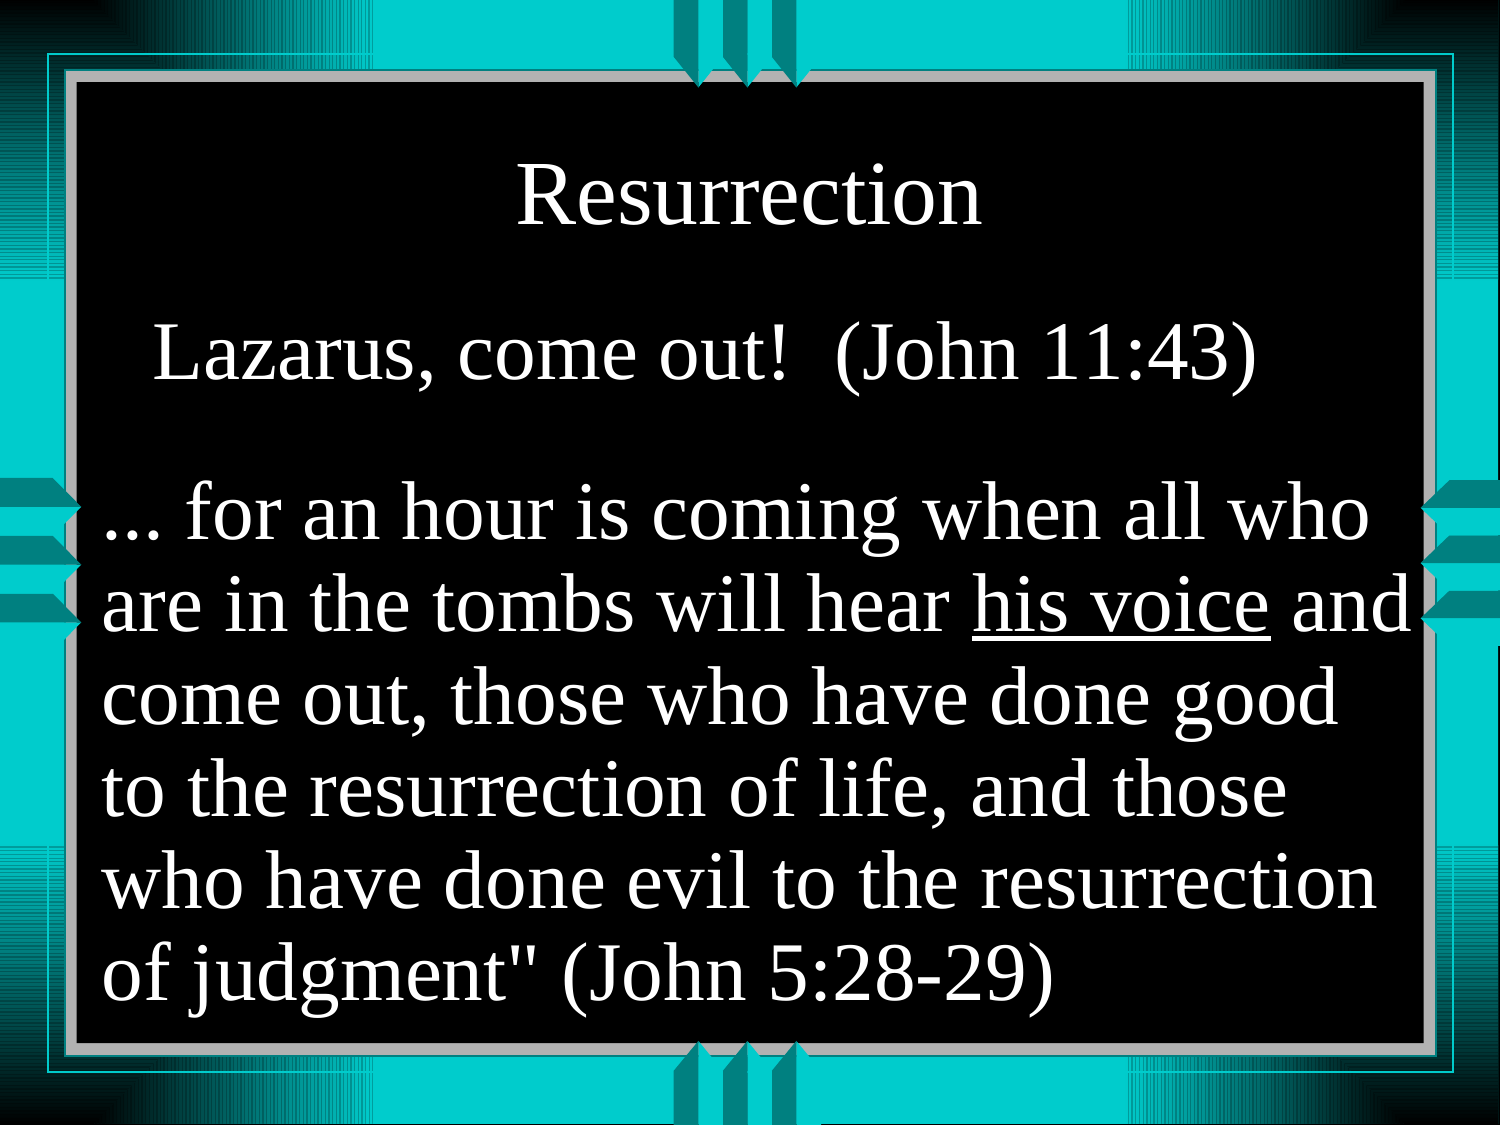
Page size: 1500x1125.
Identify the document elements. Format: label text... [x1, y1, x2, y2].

title Resurrection [112, 99, 1388, 288]
text_box ... for an hour is coming when all who are in the tombs will hear his voice and come out, those who have done good to the resurrection of life, and those who have done evil to the resurrection of judgment" (John 5:28-29) [86, 457, 1431, 1027]
text_box Lazarus, come out! (John 11:43) [138, 297, 1339, 405]
